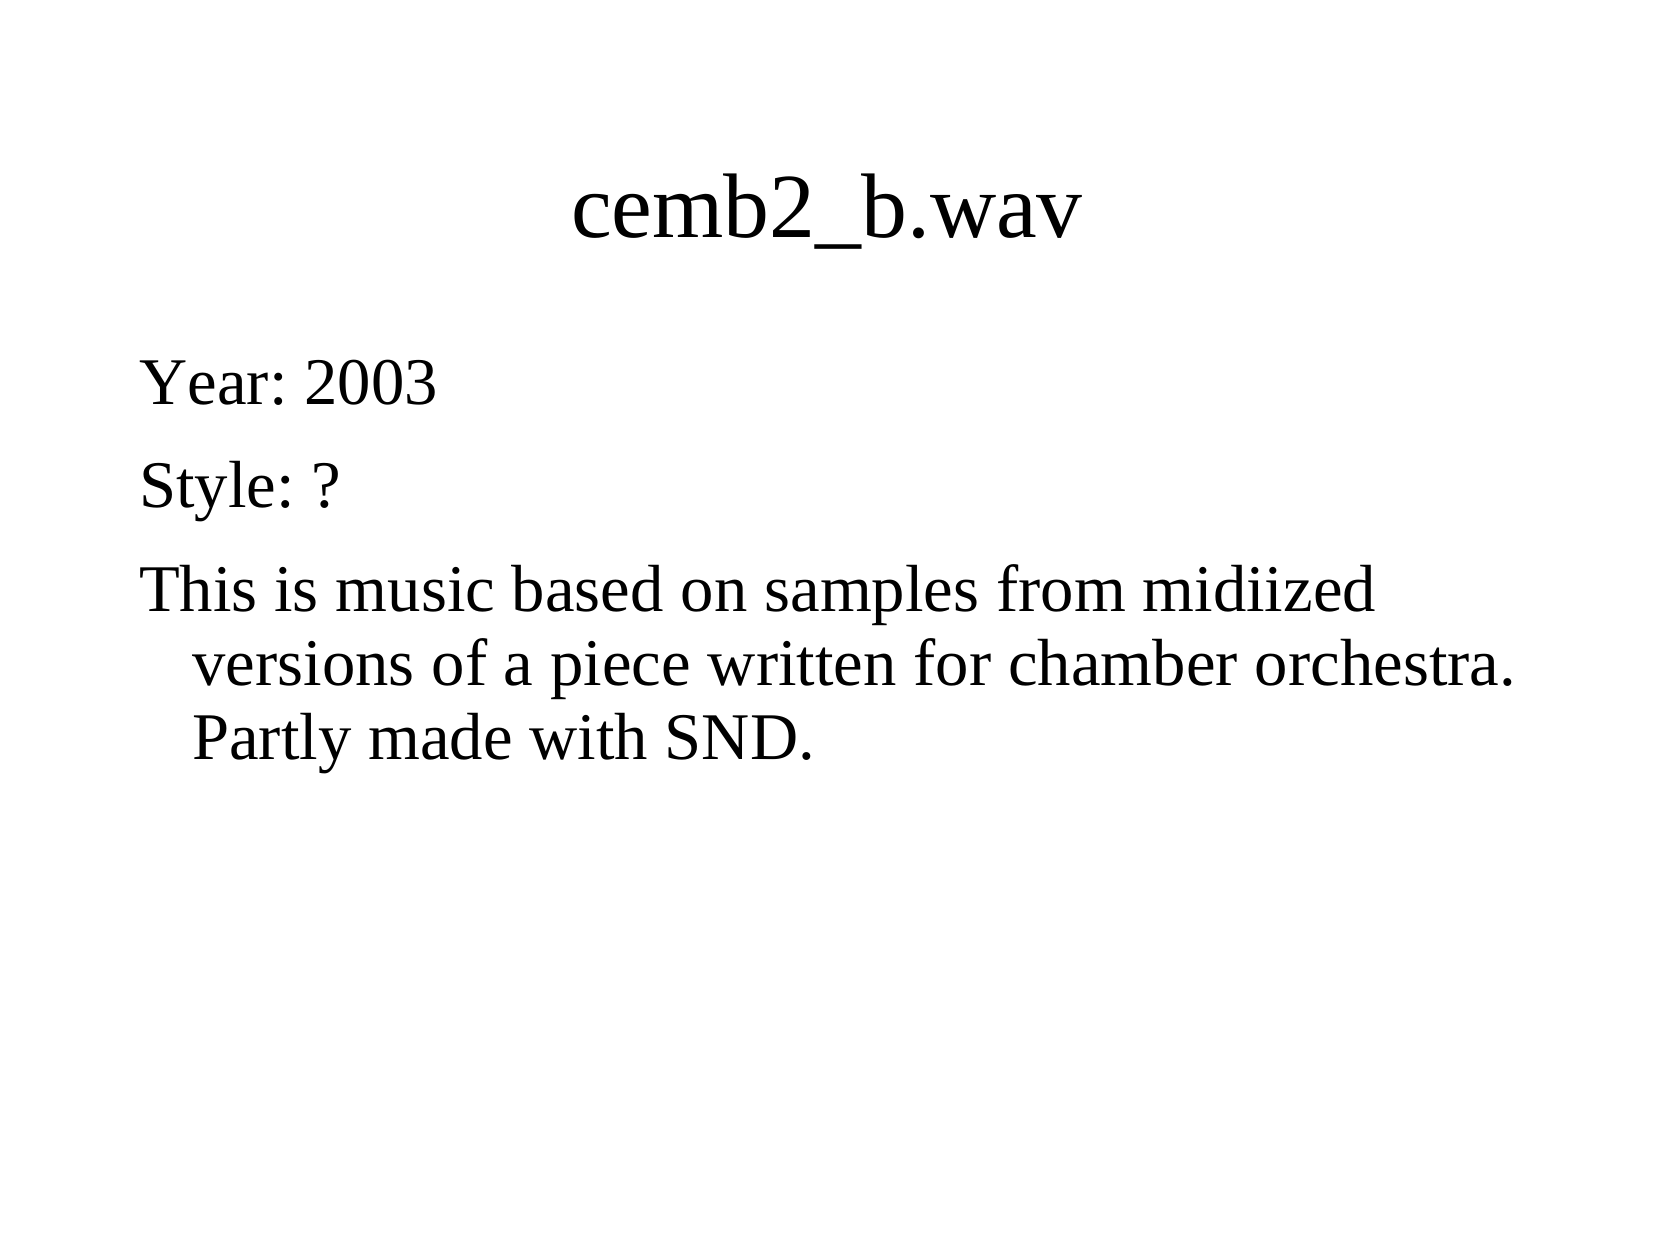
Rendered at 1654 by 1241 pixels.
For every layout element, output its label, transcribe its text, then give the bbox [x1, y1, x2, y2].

list Year: 2003 Style: ? This is music based on samples from midiized versions of a piece written for chamber orchestra. Partly made with SND. [121, 344, 1534, 1127]
title cemb2_b.wav [121, 102, 1534, 311]
